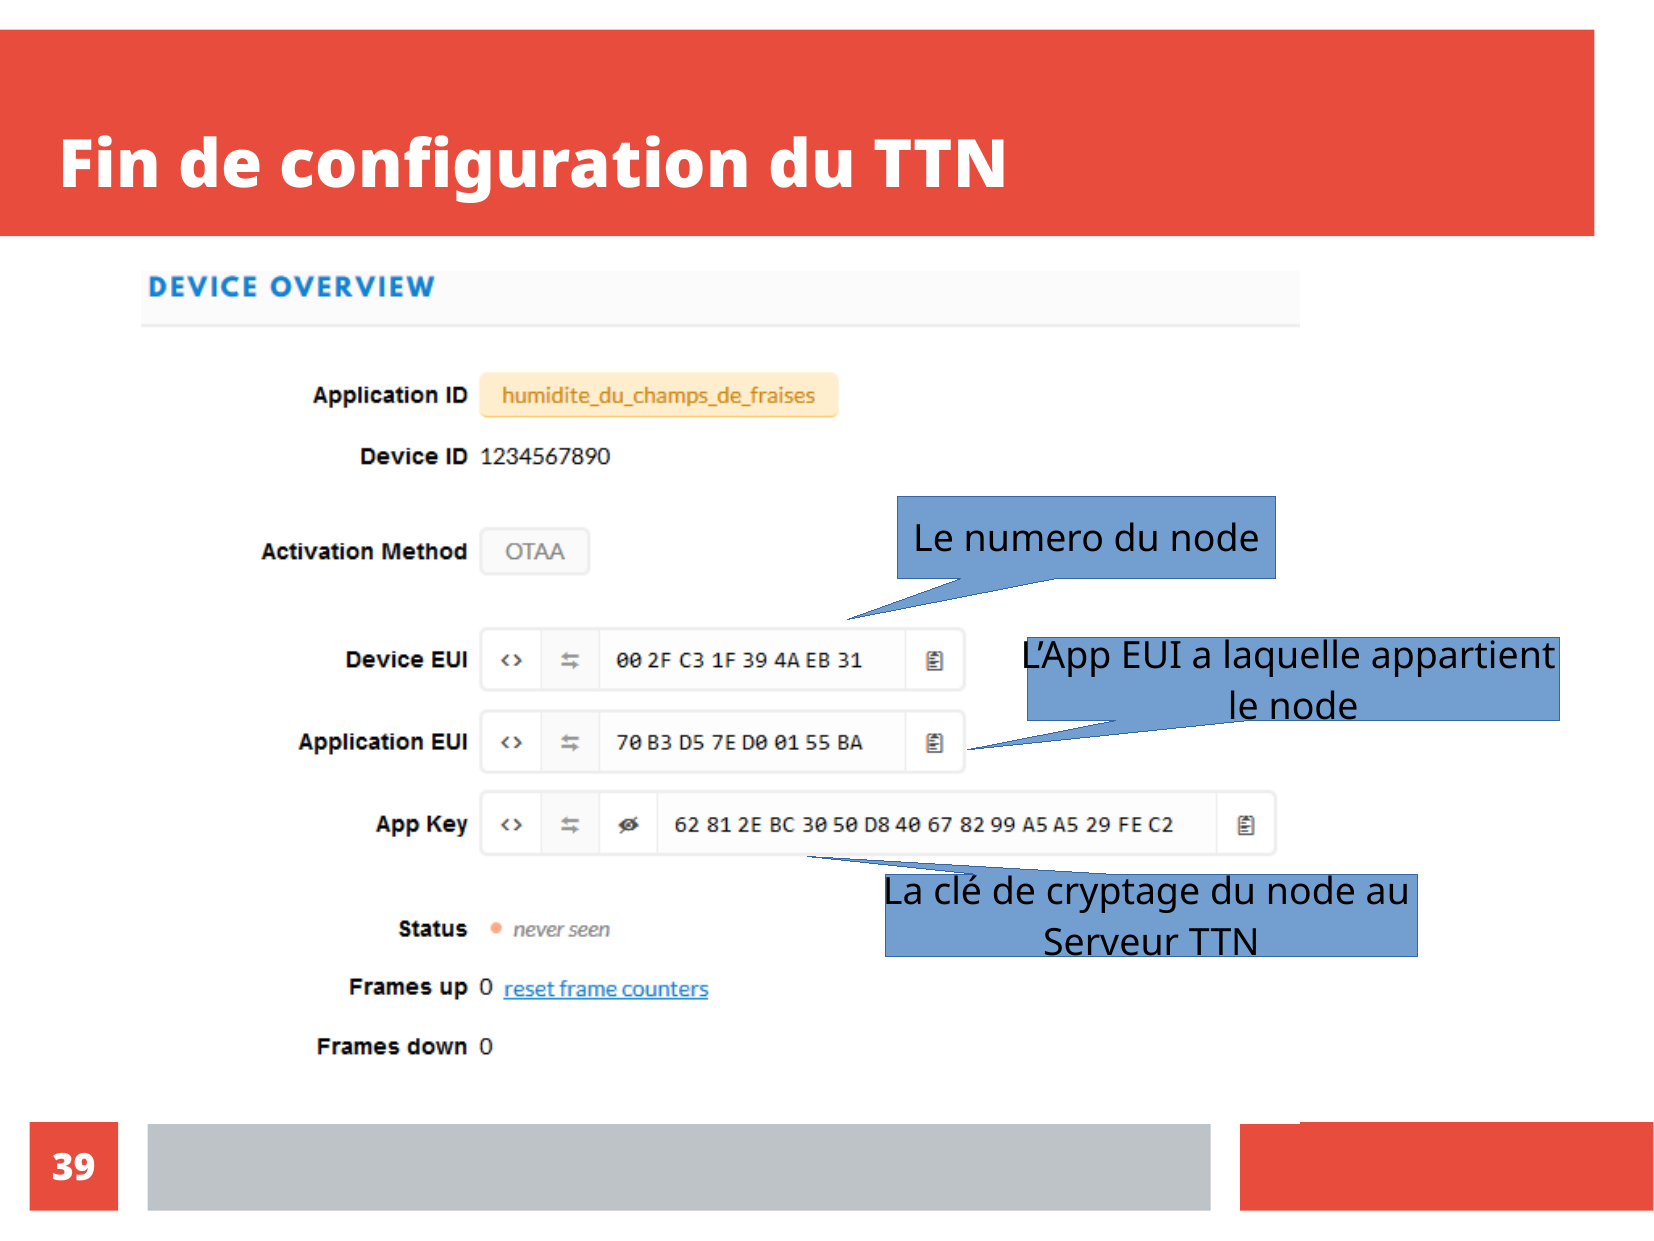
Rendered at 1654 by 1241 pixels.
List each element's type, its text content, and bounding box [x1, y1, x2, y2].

picture [141, 271, 1300, 1124]
text_box L’App EUI a laquelle appartient le node [967, 637, 1560, 750]
text_box Le numero du node [847, 496, 1276, 620]
text_box La clé de cryptage du node au Serveur TTN [807, 856, 1418, 957]
title Fin de configuration du TTN [59, 59, 1595, 207]
